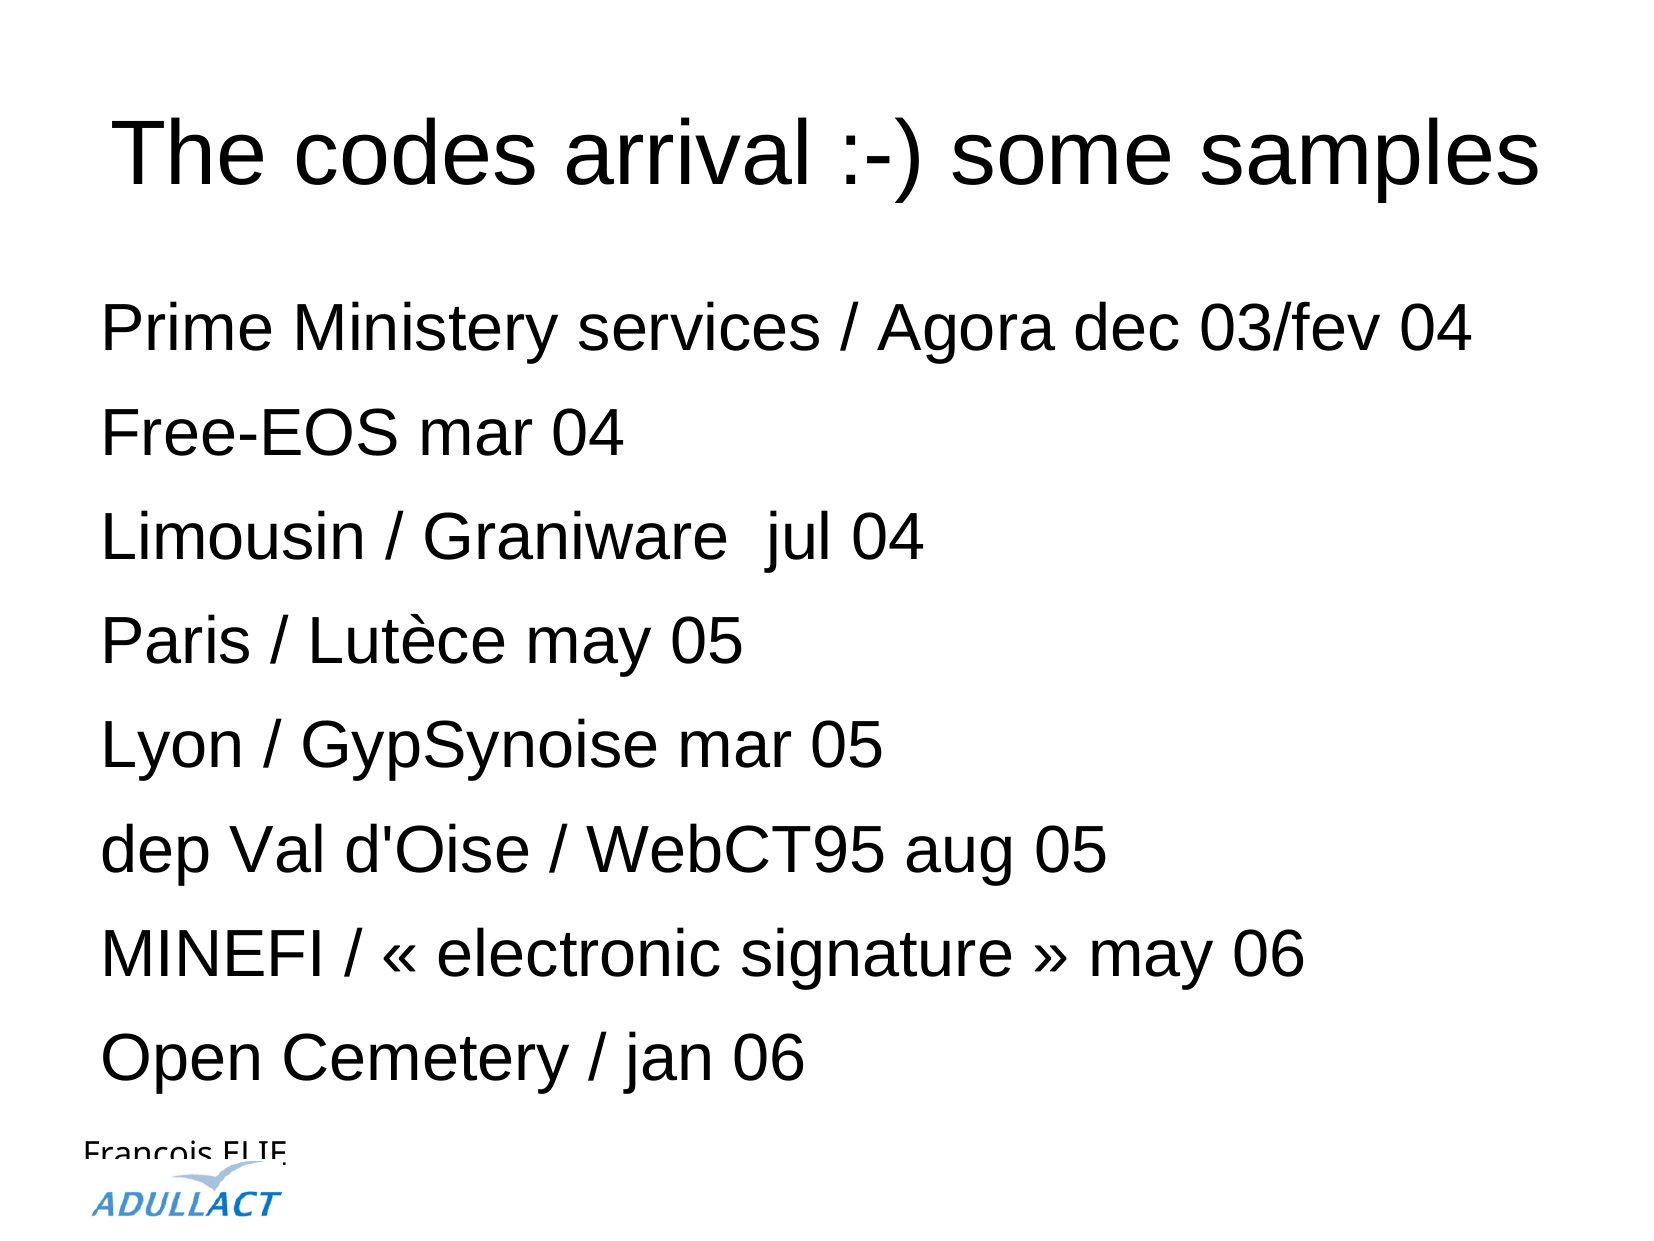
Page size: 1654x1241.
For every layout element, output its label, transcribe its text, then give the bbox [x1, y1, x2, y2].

title The codes arrival :-) some samples [82, 49, 1571, 257]
picture [82, 1162, 283, 1221]
list Prime Ministery services / Agora dec 03/fev 04 Free-EOS mar 04 Limousin / Graniware jul 04 Paris / Lutèce may 05 Lyon / GypSynoise mar 05 dep Val d'Oise / WebCT95 aug 05 MINEFI / « electronic signature » may 06 Open Cemetery / jan 06 [82, 290, 1571, 1162]
